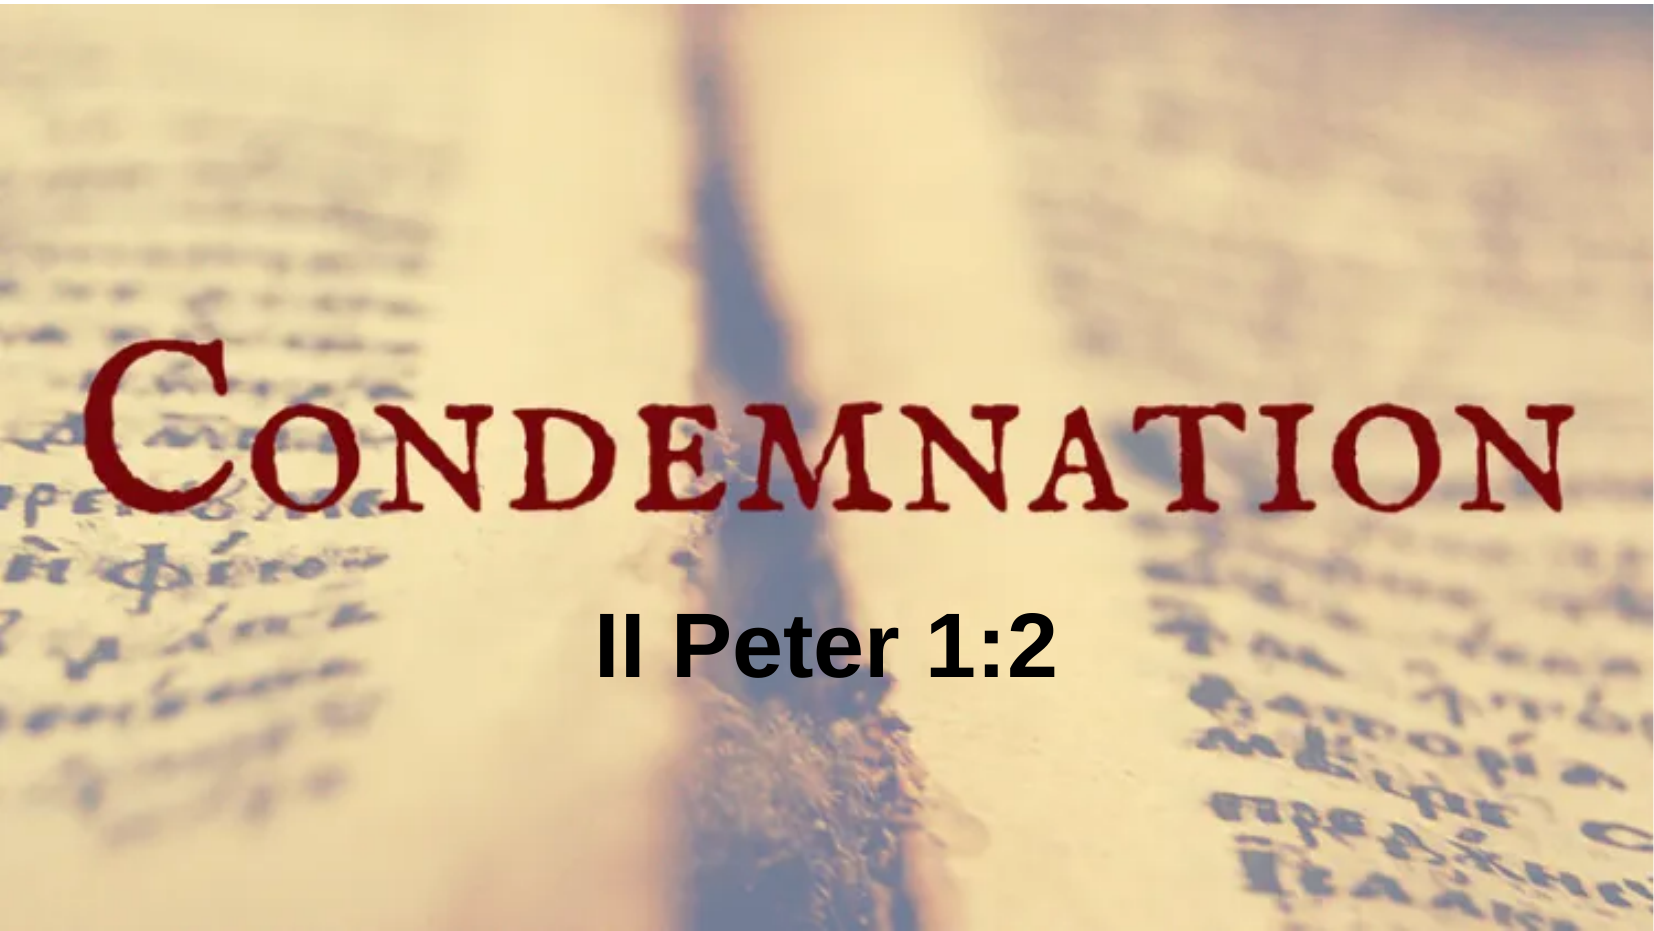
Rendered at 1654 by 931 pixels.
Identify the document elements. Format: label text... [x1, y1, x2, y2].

picture [0, 4, 1654, 931]
subtitle II Peter 1:2 [82, 375, 1571, 916]
